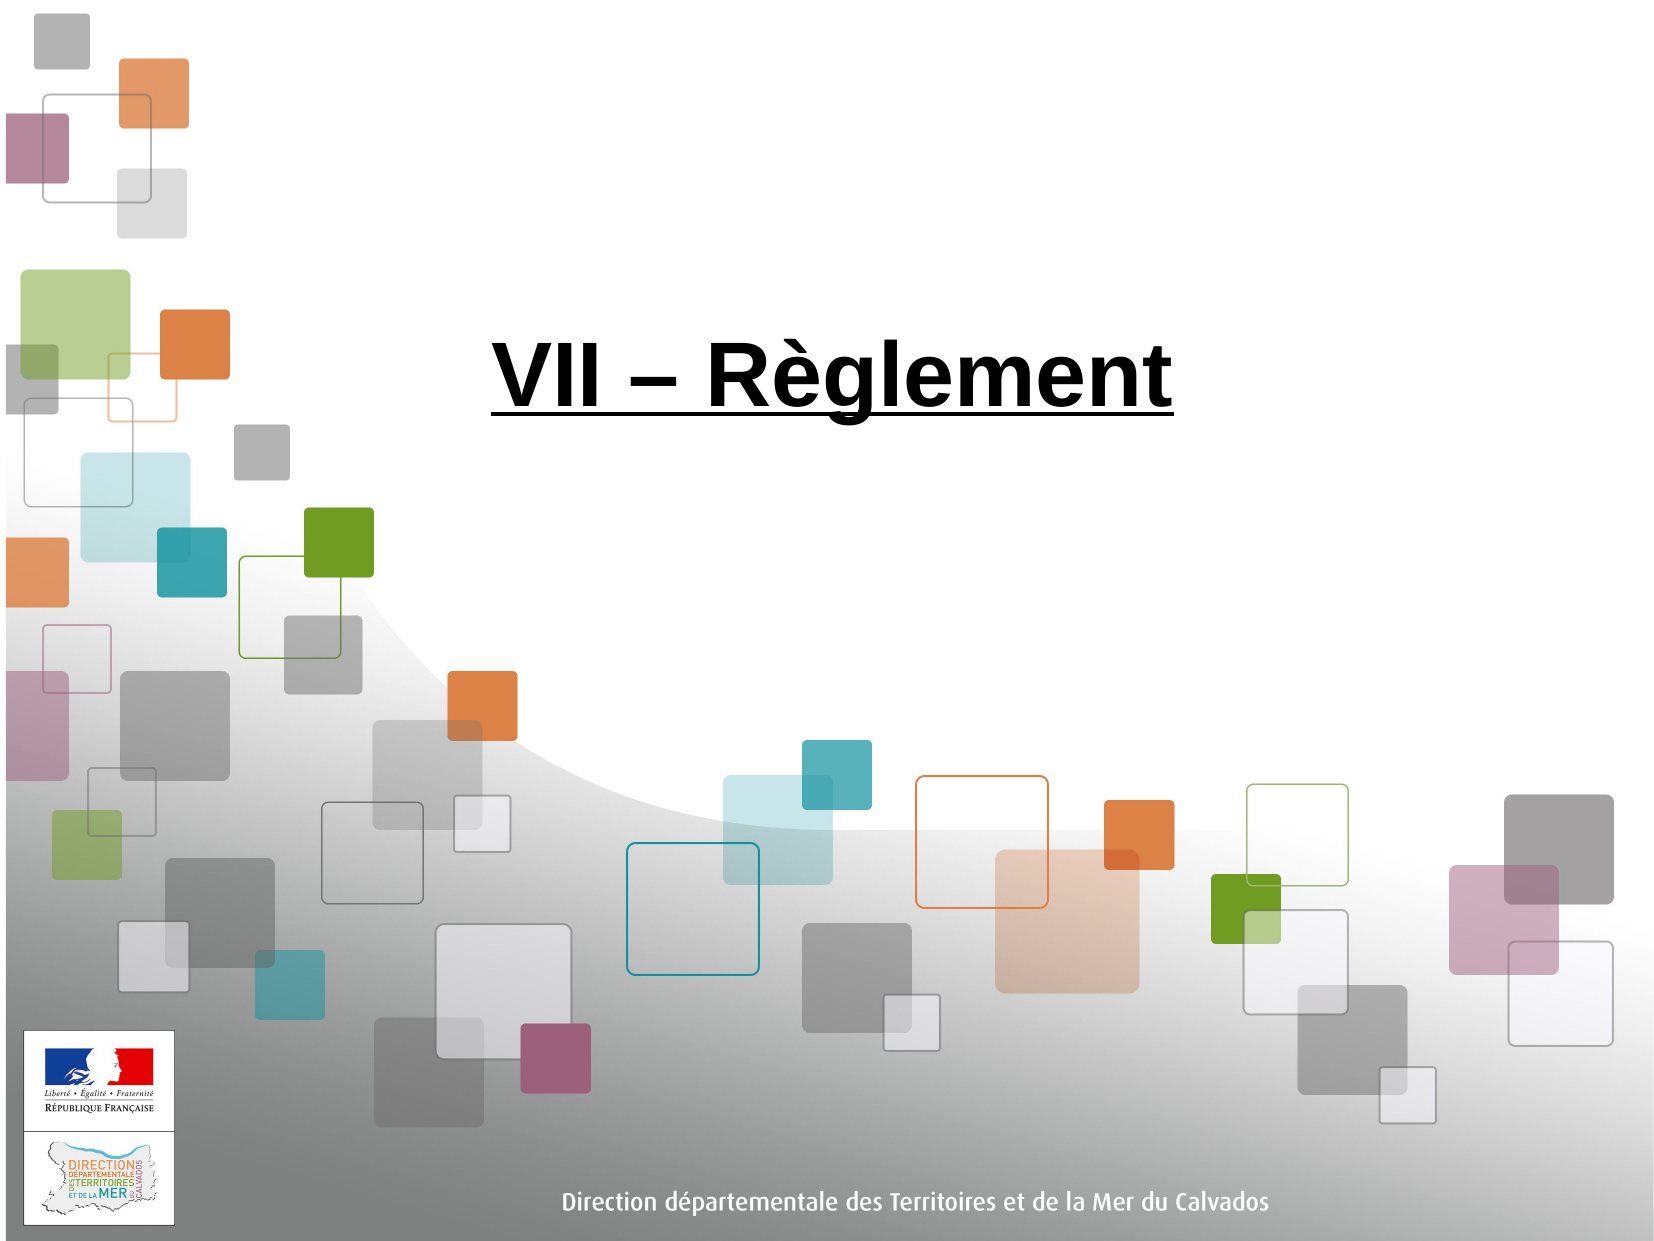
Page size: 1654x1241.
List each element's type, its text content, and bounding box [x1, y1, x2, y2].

picture [5, 3, 1654, 1241]
title VII – Règlement [129, 307, 1536, 514]
